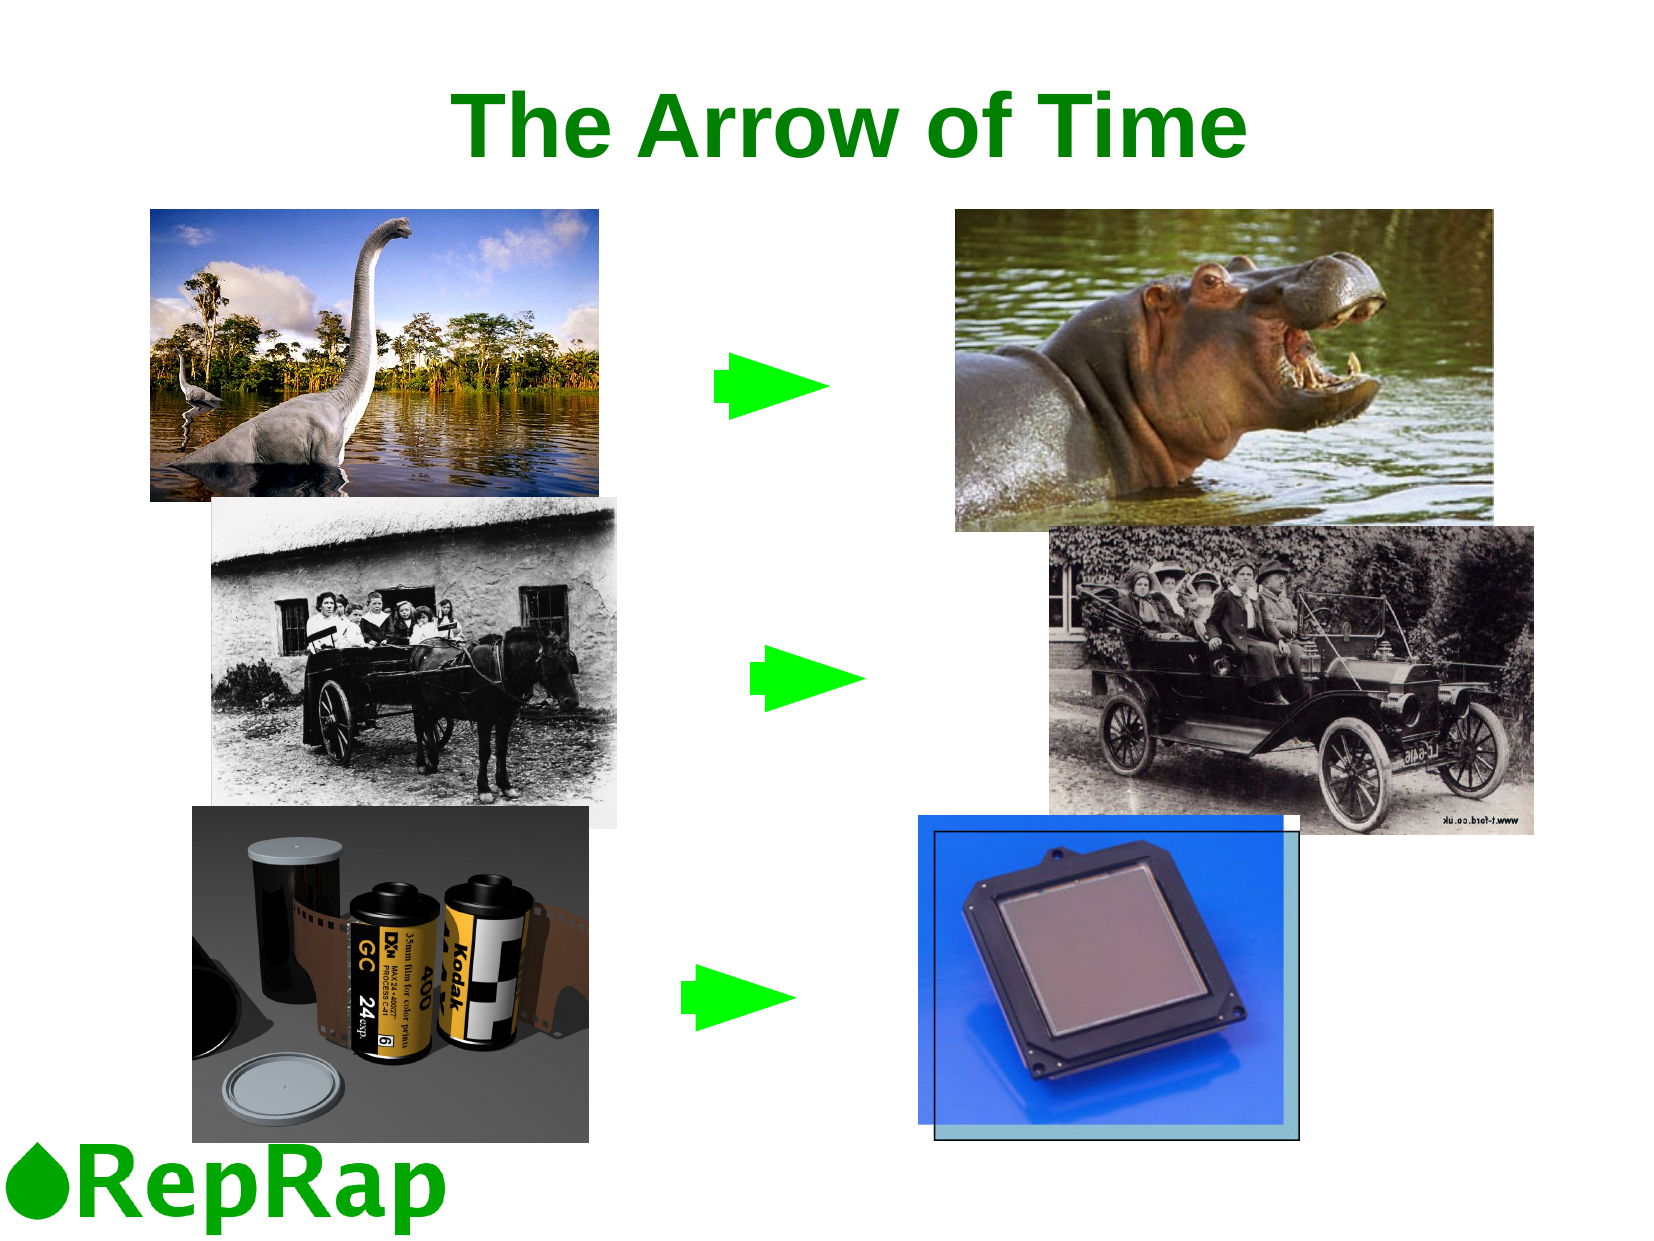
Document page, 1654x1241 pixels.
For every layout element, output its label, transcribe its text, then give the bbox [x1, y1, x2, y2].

title The Arrow of Time [106, 59, 1595, 296]
picture [0, 209, 617, 1241]
picture [918, 209, 1534, 1141]
